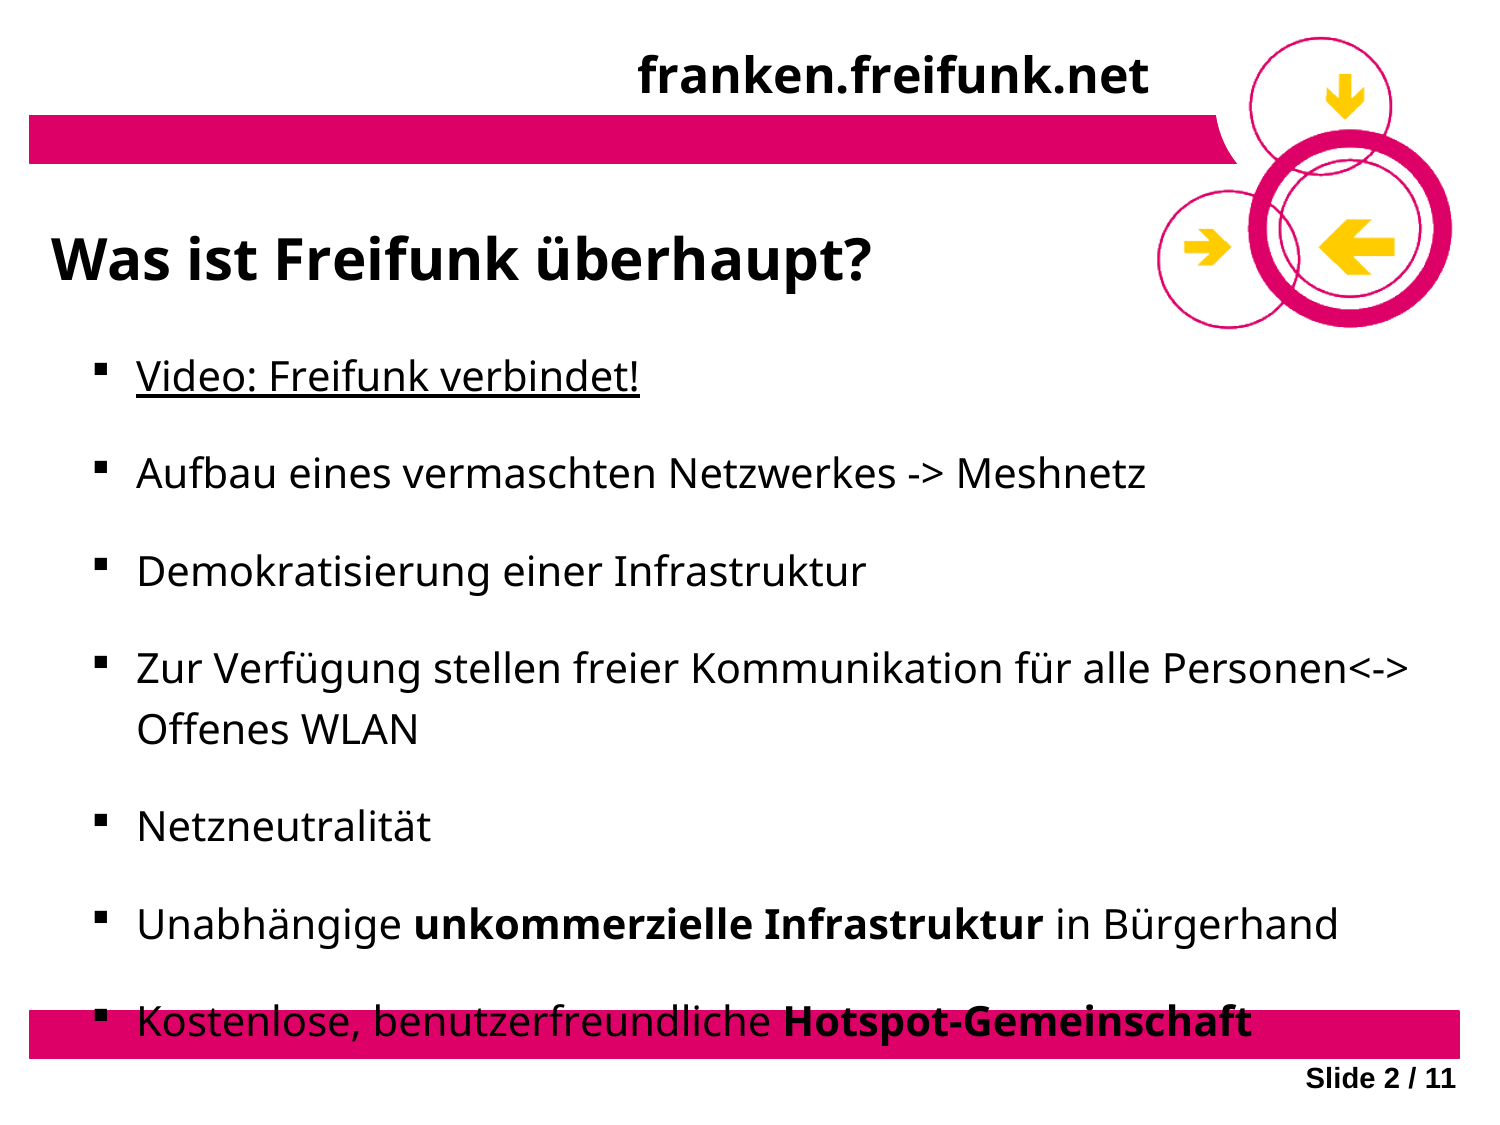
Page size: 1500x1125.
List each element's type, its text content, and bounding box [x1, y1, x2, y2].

text_box Was ist Freifunk überhaupt? [51, 212, 1123, 292]
picture [1150, 32, 1461, 332]
text_box Video: Freifunk verbindet! Aufbau eines vermaschten Netzwerkes -> Meshnetz Demokratisierung einer Infrastruktur Zur Verfügung stellen freier Kommunikation für alle Personen<-> Offenes WLAN Netzneutralität Unabhängige unkommerzielle Infrastruktur in Bürgerhand Kostenlose, benutzerfreundliche Hotspot-Gemeinschaft [61, 342, 1465, 1029]
